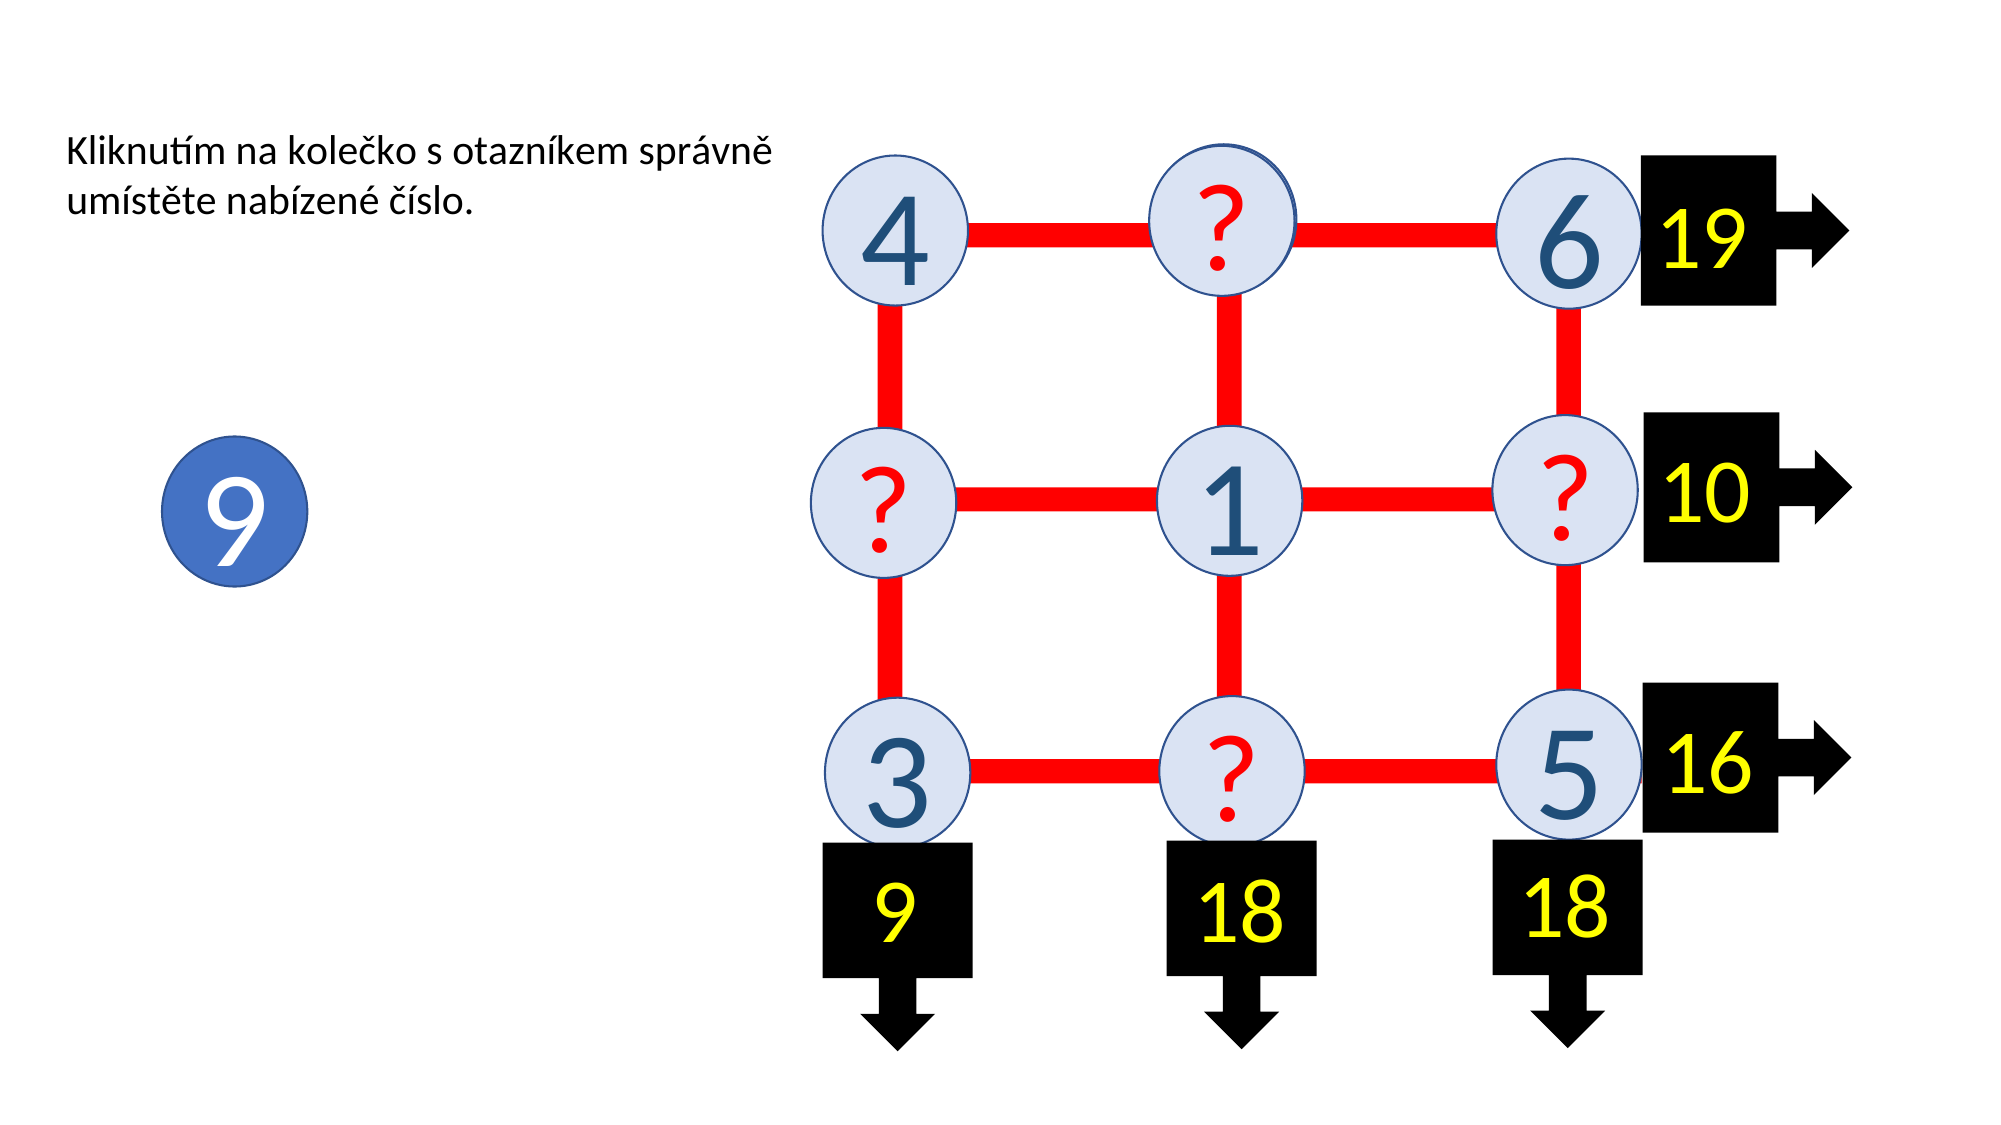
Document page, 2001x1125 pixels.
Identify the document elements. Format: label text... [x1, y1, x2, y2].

text_box ? [810, 427, 957, 578]
text_box [1643, 412, 1853, 563]
text_box 19 [1640, 169, 1764, 295]
text_box [955, 487, 1158, 512]
text_box [1640, 682, 1852, 833]
text_box 1 [1156, 425, 1303, 576]
text_box [970, 759, 1160, 784]
text_box 5 [1496, 689, 1642, 837]
text_box [1166, 840, 1317, 1050]
text_box 9 [161, 436, 308, 587]
text_box ? [1159, 696, 1305, 840]
text_box [1304, 759, 1498, 784]
text_box [1302, 487, 1495, 512]
text_box ? [1492, 415, 1638, 566]
text_box [1216, 575, 1242, 697]
text_box [1556, 564, 1581, 690]
text_box ? [1149, 145, 1295, 296]
text_box 18 [1178, 842, 1302, 969]
text_box 9 [856, 842, 933, 969]
text_box [1556, 308, 1581, 416]
text_box 18 [1503, 837, 1627, 964]
text_box 10 [1643, 423, 1767, 550]
text_box [1216, 294, 1242, 426]
text_box Kliknutím na kolečko s otazníkem správně umístěte nabízené číslo. [51, 114, 789, 231]
text_box [877, 304, 903, 430]
text_box 16 [1646, 694, 1769, 820]
text_box 6 [1496, 158, 1640, 309]
text_box [1640, 155, 1850, 306]
text_box [877, 576, 903, 700]
text_box [1492, 839, 1643, 1049]
text_box [1292, 223, 1497, 248]
text_box [967, 223, 1153, 248]
text_box [822, 842, 973, 1052]
text_box 3 [824, 697, 971, 842]
text_box 4 [822, 155, 968, 306]
